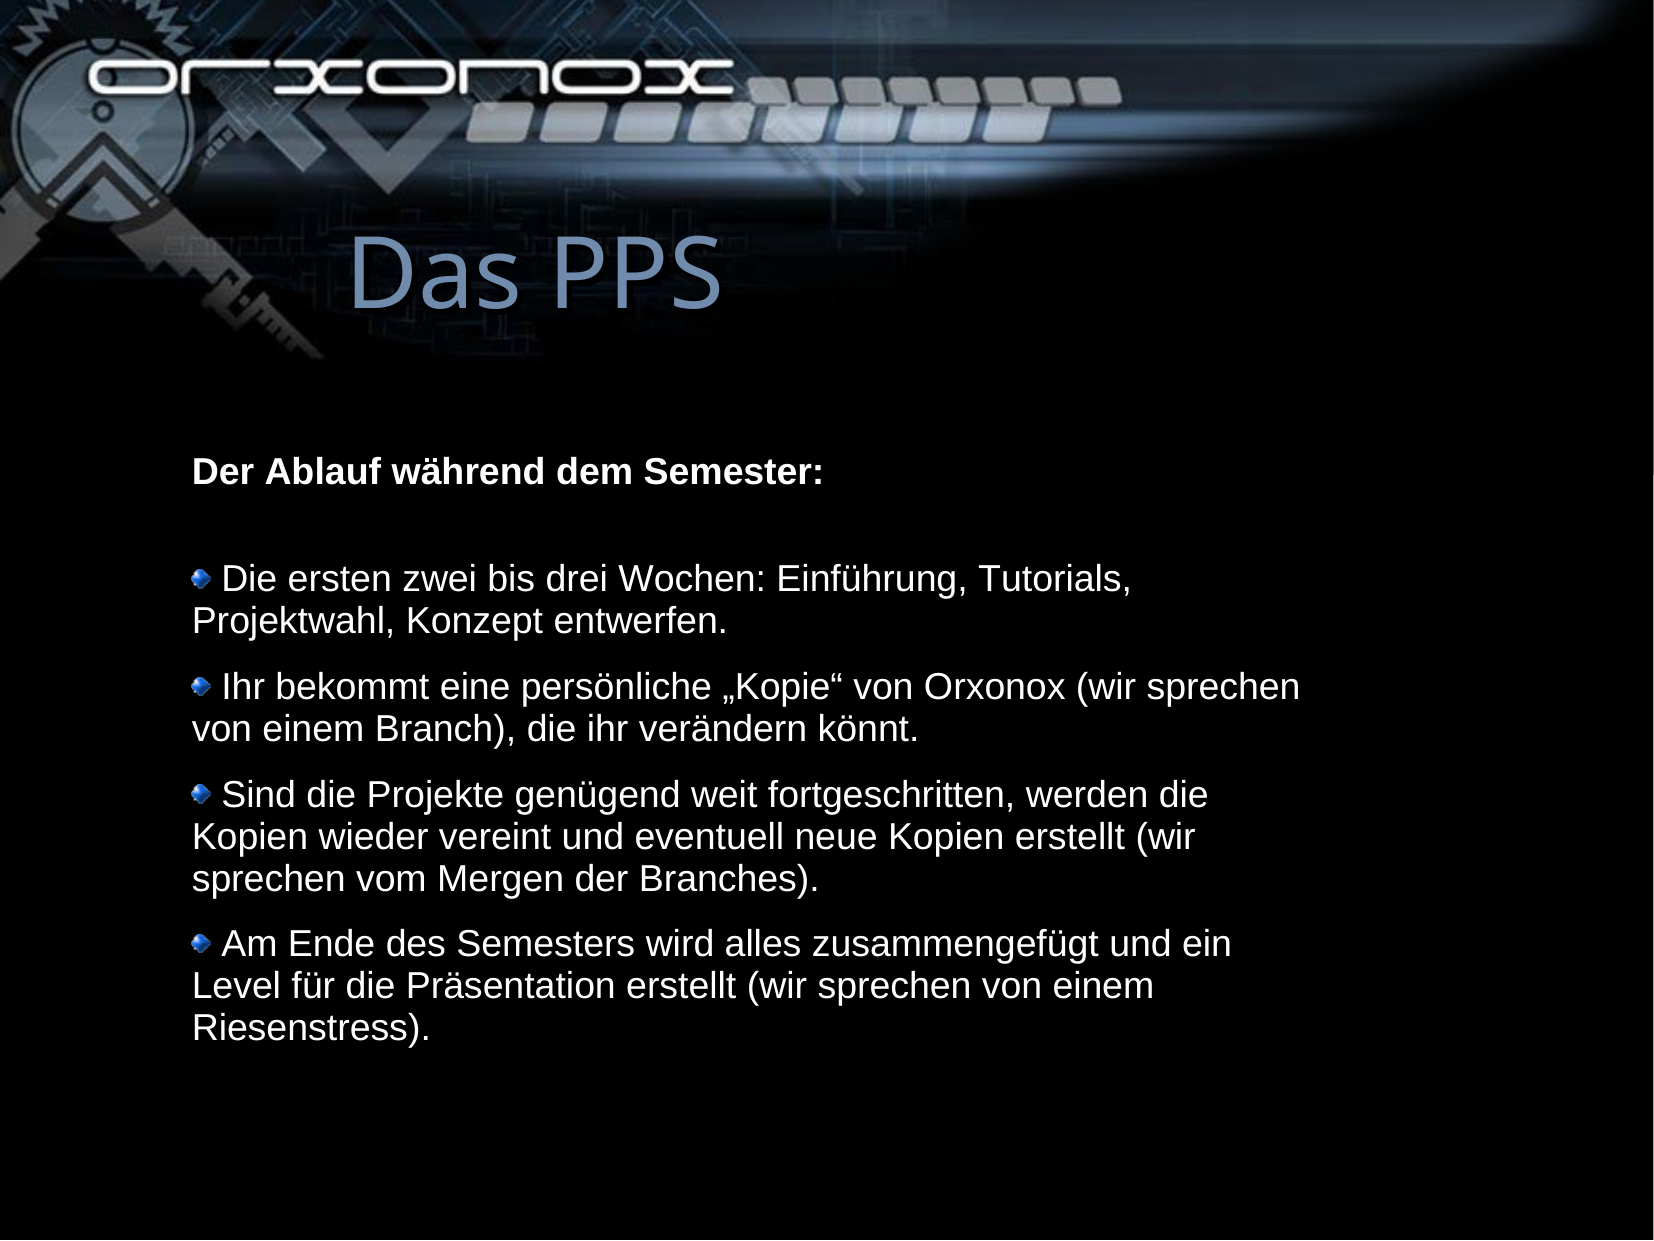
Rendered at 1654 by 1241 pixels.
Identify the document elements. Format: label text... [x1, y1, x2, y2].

text_box Der Ablauf während dem Semester: Die ersten zwei bis drei Wochen: Einführung, Tutorials, Projektwahl, Konzept entwerfen. Ihr bekommt eine persönliche „Kopie“ von Orxonox (wir sprechen von einem Branch), die ihr verändern könnt. Sind die Projekte genügend weit fortgeschritten, werden die Kopien wieder vereint und eventuell neue Kopien erstellt (wir sprechen vom Mergen der Branches). Am Ende des Semesters wird alles zusammengefügt und ein Level für die Präsentation erstellt (wir sprechen von einem Riesenstress). [177, 442, 1329, 1057]
picture [0, 0, 1654, 475]
text_box Das PPS [330, 194, 1306, 326]
